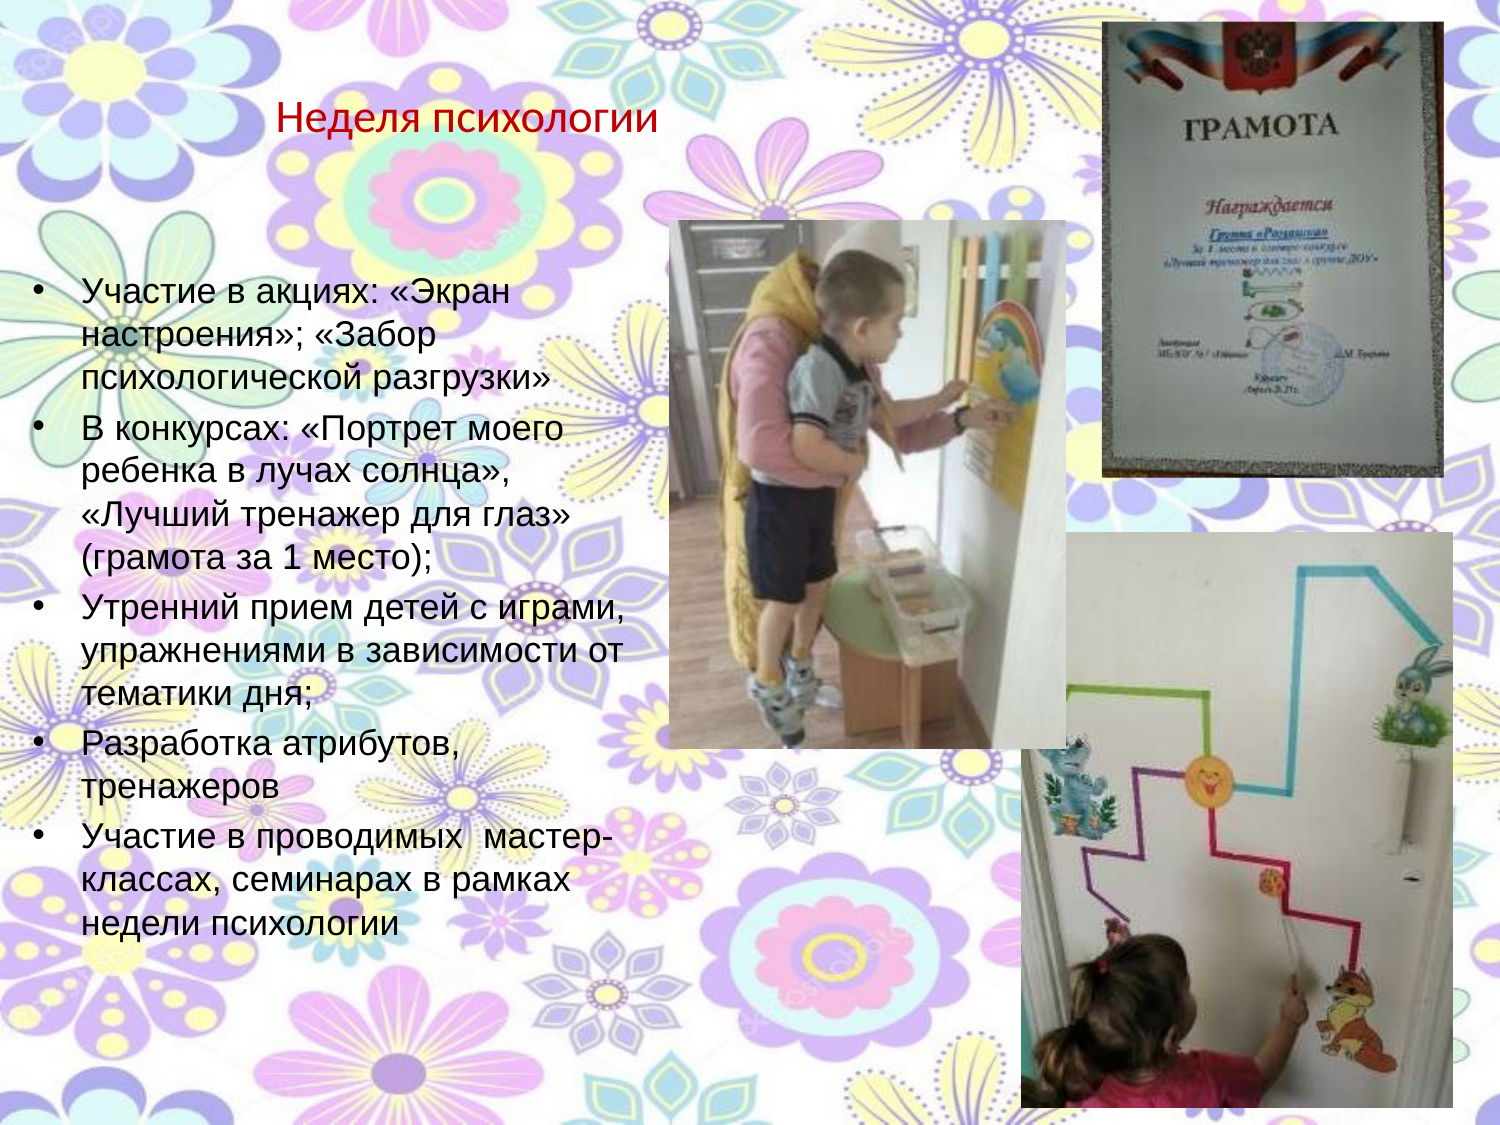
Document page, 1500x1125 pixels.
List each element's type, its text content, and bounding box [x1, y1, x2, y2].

picture [1101, 21, 1444, 478]
picture [669, 220, 1453, 1108]
text_box Участие в акциях: «Экран настроения»; «Забор психологической разгрузки» В конкурсах: «Портрет моего ребенка в лучах солнца», «Лучший тренажер для глаз» (грамота за 1 место); Утренний прием детей с играми, упражнениями в зависимости от тематики дня; Разработка атрибутов, тренажеров Участие в проводимых мастер-классах, семинарах в рамках недели психологии [17, 184, 669, 958]
text_box Неделя психологии [48, 78, 887, 149]
